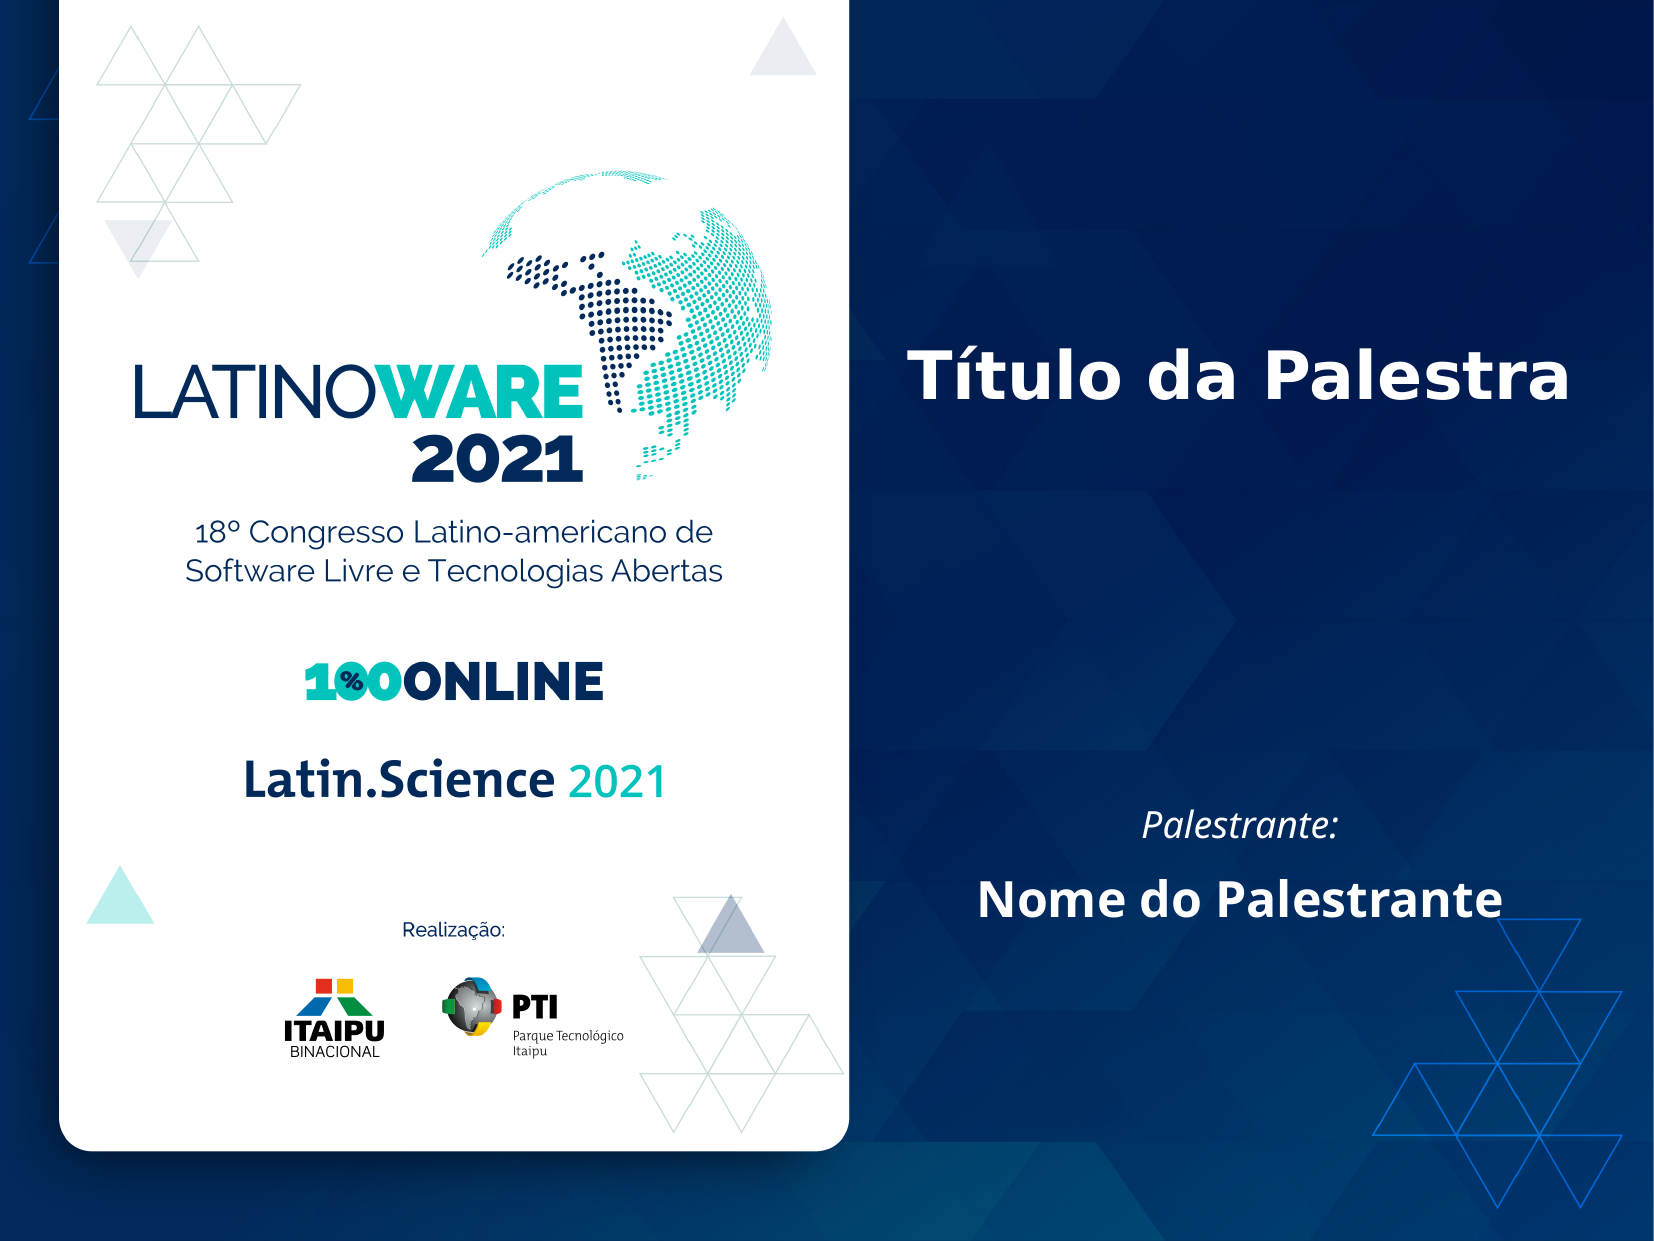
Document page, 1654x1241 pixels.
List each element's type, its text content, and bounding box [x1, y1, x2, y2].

text_box Título da Palestra [868, 330, 1613, 745]
text_box Nome do Palestrante [945, 856, 1535, 968]
picture [0, 0, 1654, 1241]
text_box Palestrante: [945, 791, 1535, 856]
